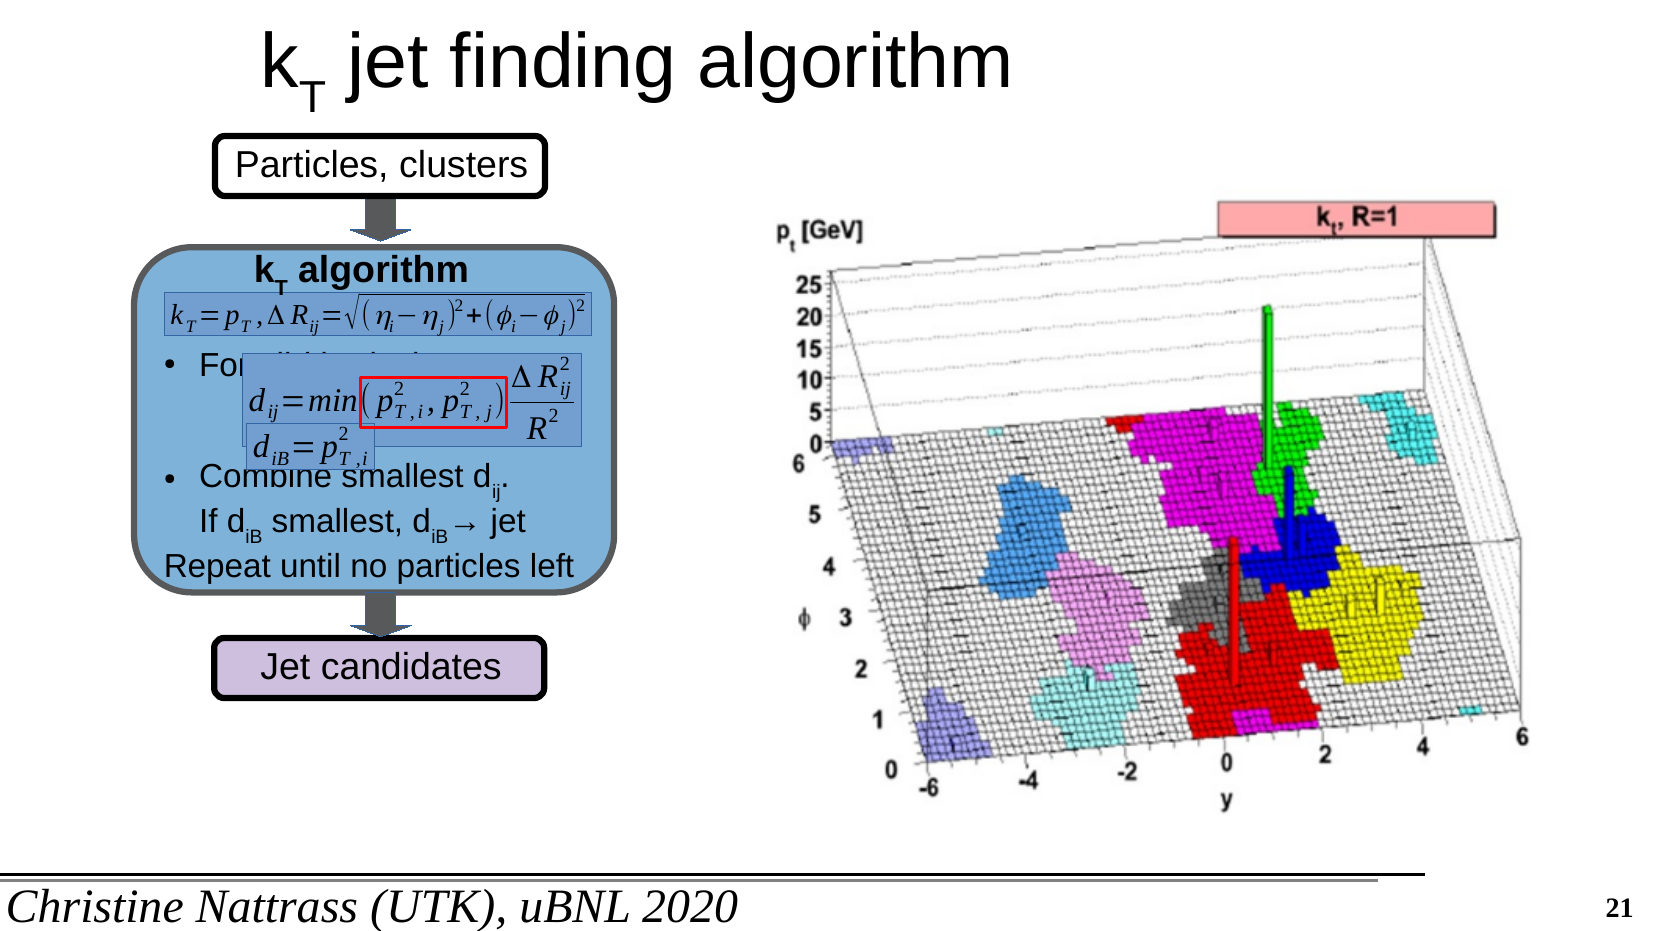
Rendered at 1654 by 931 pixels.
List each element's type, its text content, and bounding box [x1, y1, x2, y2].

text_box [217, 695, 541, 699]
text_box Particles, clusters [216, 135, 547, 193]
text_box [350, 200, 411, 242]
text_box [350, 592, 412, 637]
text_box Jet candidates [215, 637, 546, 695]
chart [164, 292, 592, 336]
chart [242, 353, 582, 470]
title kT jet finding algorithm [0, 13, 1276, 127]
picture [772, 186, 1531, 816]
text_box [134, 247, 615, 574]
text_box kT algorithm [239, 241, 534, 308]
text_box For all i,j calculate: Combine smallest dij. If diB smallest, diB→ jet Repeat until no particles left [149, 339, 630, 593]
